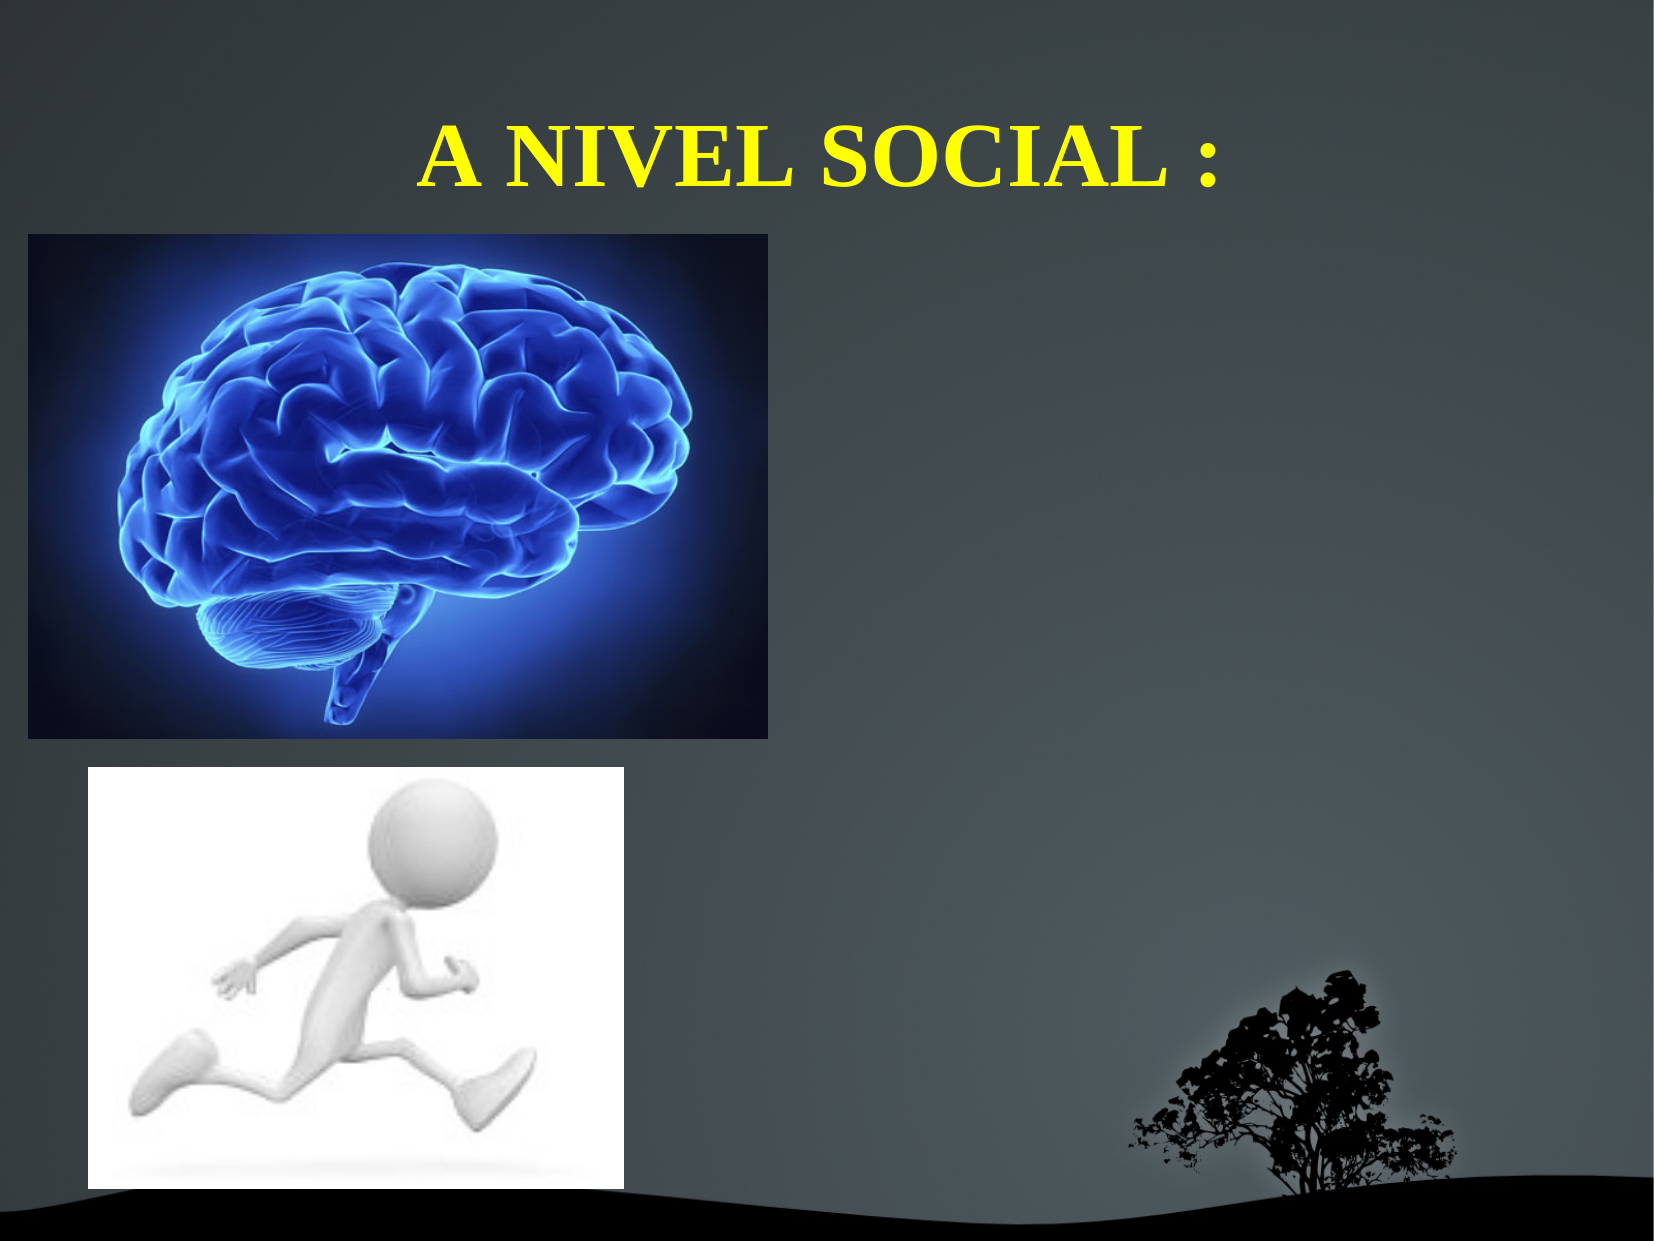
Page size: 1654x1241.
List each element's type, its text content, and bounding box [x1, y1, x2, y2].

picture [0, 0, 1654, 1241]
title A NIVEL SOCIAL : [76, 59, 1565, 252]
